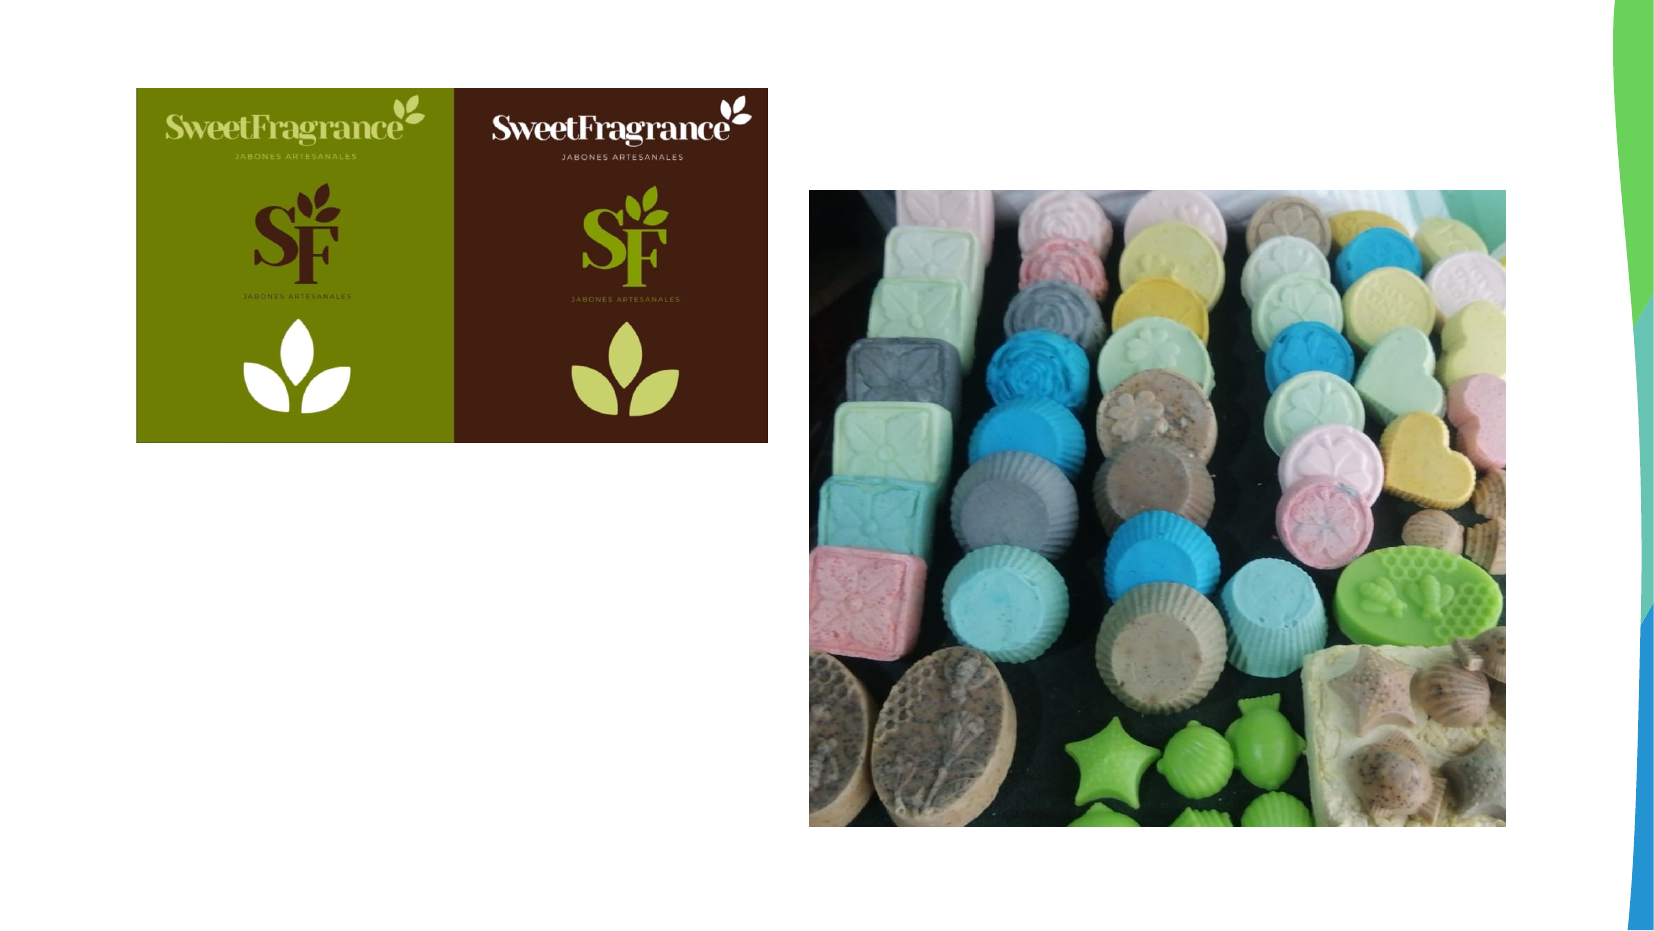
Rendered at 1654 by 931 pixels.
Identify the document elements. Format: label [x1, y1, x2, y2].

picture [809, 190, 1506, 827]
picture [136, 88, 768, 443]
